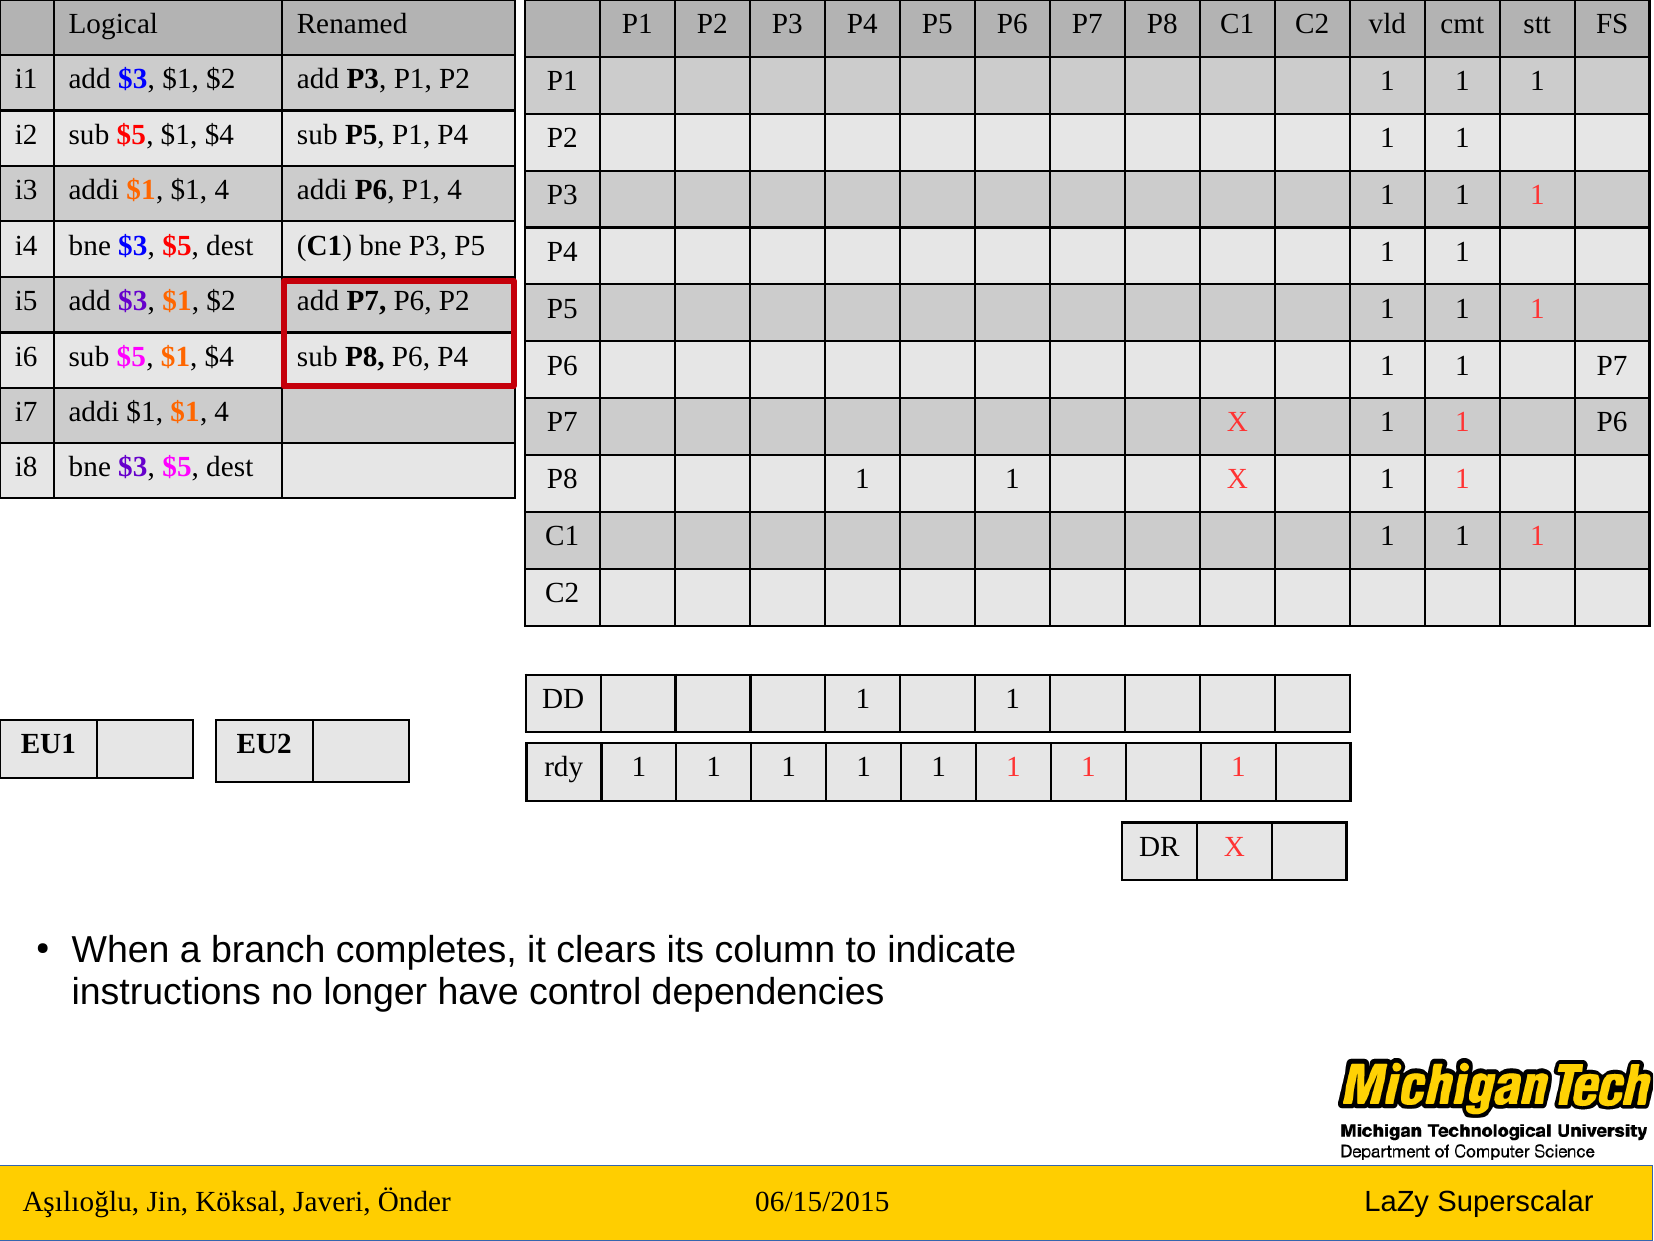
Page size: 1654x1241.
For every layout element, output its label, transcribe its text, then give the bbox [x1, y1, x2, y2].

table_cell [901, 229, 974, 283]
table_cell [901, 513, 974, 568]
table_cell [676, 513, 749, 568]
table_cell i6 [1, 334, 53, 387]
table_header FS [1576, 1, 1648, 56]
table_cell 1 [1501, 58, 1574, 113]
table_cell 1 [1426, 285, 1499, 340]
table_cell [1201, 342, 1274, 397]
table_cell [1276, 513, 1349, 568]
table_cell [601, 513, 674, 568]
table_cell [1051, 399, 1124, 454]
table_header C2 [1276, 1, 1349, 56]
table_cell [1351, 570, 1424, 625]
table_cell i4 [1, 222, 53, 276]
table_header Renamed [283, 1, 514, 54]
table_cell [1051, 58, 1124, 113]
table_cell [1051, 115, 1124, 170]
table_cell sub $5, $1, $4 [55, 334, 281, 387]
table_header [1201, 676, 1274, 731]
table_cell [976, 285, 1049, 340]
table_header 1 [752, 744, 825, 800]
table_cell [751, 229, 824, 283]
table_cell i8 [1, 444, 53, 497]
table_cell 1 [1426, 115, 1499, 170]
table_cell [676, 399, 749, 454]
table_header DR [1123, 824, 1196, 879]
table_cell [1126, 115, 1199, 170]
table_header 1 [1202, 744, 1275, 800]
table_header stt [1501, 1, 1574, 56]
table_header [677, 676, 749, 731]
text_box When a branch completes, it clears its column to indicate instructions no longer have control dependencies [21, 921, 1201, 1020]
table_header [1051, 676, 1124, 731]
table_cell sub $5, $1, $4 [55, 112, 281, 165]
table_cell i7 [1, 389, 53, 442]
table_cell [901, 456, 974, 511]
table_cell 1 [1426, 342, 1499, 397]
table_header EU2 [217, 721, 312, 781]
table_cell i2 [1, 112, 53, 165]
table_header [901, 676, 974, 731]
table_cell add P7, P6, P2 [287, 284, 511, 331]
table_cell [1576, 58, 1648, 113]
table_cell [1501, 399, 1574, 454]
table_cell i3 [1, 167, 53, 220]
table_cell [1501, 229, 1574, 283]
table_cell bne $3, $5, dest [55, 222, 281, 276]
table_cell P7 [526, 399, 599, 454]
picture [1338, 1058, 1654, 1160]
table_cell [976, 58, 1049, 113]
table_cell [601, 399, 674, 454]
table_header [526, 1, 599, 56]
table_header P8 [1126, 1, 1199, 56]
table_cell [601, 172, 674, 226]
table_header DD [527, 676, 600, 731]
table_header [752, 676, 824, 731]
table_header P1 [601, 1, 674, 56]
table_header C1 [1201, 1, 1274, 56]
table_cell C1 [526, 513, 599, 568]
table_cell [751, 115, 824, 170]
table_header [1126, 676, 1199, 731]
table_cell [1126, 285, 1199, 340]
table_cell [751, 285, 824, 340]
table_header X [1198, 824, 1271, 879]
table_cell [1276, 399, 1349, 454]
table_cell [1201, 172, 1274, 226]
table_cell [1576, 456, 1648, 511]
table_cell [601, 58, 674, 113]
table_header P3 [751, 1, 824, 56]
table_cell P6 [1576, 399, 1648, 454]
table_cell [751, 399, 824, 454]
table_cell [1126, 172, 1199, 226]
table_header P2 [676, 1, 749, 56]
table_cell [1276, 115, 1349, 170]
table_header 1 [902, 744, 975, 800]
table_cell [1051, 456, 1124, 511]
table_header [1, 1, 53, 54]
table_cell P8 [526, 456, 599, 511]
table_cell [1576, 115, 1648, 170]
table_header Logical [55, 1, 281, 54]
table_cell X [1201, 399, 1274, 454]
table_cell [1201, 58, 1274, 113]
table_cell [826, 570, 899, 625]
table_cell [676, 115, 749, 170]
table_cell P4 [526, 229, 599, 283]
table_header [1277, 744, 1349, 800]
table_cell [1126, 456, 1199, 511]
table_cell 1 [1351, 285, 1424, 340]
table_cell sub P8, P6, P4 [287, 334, 511, 383]
table_cell [1051, 513, 1124, 568]
table_cell [976, 570, 1049, 625]
table_cell [676, 229, 749, 283]
table_cell [1051, 172, 1124, 226]
table_cell [976, 513, 1049, 568]
table_cell [1126, 399, 1199, 454]
table_cell [826, 172, 899, 226]
table_cell [676, 58, 749, 113]
table_cell [1201, 570, 1274, 625]
table_cell [1501, 570, 1574, 625]
table_cell 1 [1351, 456, 1424, 511]
table_cell [751, 513, 824, 568]
table_cell [826, 229, 899, 283]
table_cell 1 [1426, 58, 1499, 113]
table_cell [976, 399, 1049, 454]
table_cell [1276, 58, 1349, 113]
table_cell C2 [526, 570, 599, 625]
table_header [602, 676, 674, 731]
table_cell 1 [1426, 172, 1499, 226]
table_cell [1126, 513, 1199, 568]
table_header rdy [528, 744, 600, 800]
table_cell [283, 444, 514, 497]
table_cell [976, 115, 1049, 170]
table_header [1273, 824, 1345, 879]
table_cell 1 [1351, 399, 1424, 454]
table_header P6 [976, 1, 1049, 56]
table_cell [1501, 342, 1574, 397]
table_cell [1276, 229, 1349, 283]
table_cell [1276, 570, 1349, 625]
table_header vld [1351, 1, 1424, 56]
table_header [314, 721, 408, 781]
table_cell [751, 172, 824, 226]
table_cell [751, 342, 824, 397]
table_cell [1051, 229, 1124, 283]
table_cell (C1) bne P3, P5 [283, 222, 514, 276]
table_cell 1 [1351, 513, 1424, 568]
table_cell [676, 285, 749, 340]
table_cell [1201, 229, 1274, 283]
table_cell [676, 456, 749, 511]
table_cell [1051, 342, 1124, 397]
table_cell [676, 570, 749, 625]
table_cell i1 [1, 56, 53, 109]
table_cell [901, 570, 974, 625]
table_cell [751, 570, 824, 625]
table_cell [1501, 115, 1574, 170]
table_cell [676, 342, 749, 397]
table_cell [751, 58, 824, 113]
table_cell [1576, 285, 1648, 340]
table_cell 1 [1351, 342, 1424, 397]
table_header 1 [677, 744, 750, 800]
table_cell i5 [1, 278, 53, 331]
table_cell [601, 570, 674, 625]
table_cell [1201, 115, 1274, 170]
table_cell addi P6, P1, 4 [283, 167, 514, 220]
table_cell [826, 399, 899, 454]
table_cell [1576, 172, 1648, 226]
table_cell [601, 456, 674, 511]
table_cell 1 [1351, 229, 1424, 283]
table_cell [1276, 285, 1349, 340]
table_header [98, 721, 192, 777]
table_cell [1276, 172, 1349, 226]
table_cell [601, 115, 674, 170]
table_header 1 [603, 744, 675, 800]
table_cell [901, 285, 974, 340]
table_cell [1426, 570, 1499, 625]
table_cell 1 [1351, 115, 1424, 170]
table_cell [826, 513, 899, 568]
table_cell [976, 229, 1049, 283]
table_cell P2 [526, 115, 599, 170]
table_cell [601, 342, 674, 397]
table_cell [1276, 456, 1349, 511]
table_cell [826, 58, 899, 113]
table_header 1 [827, 744, 900, 800]
table_cell [901, 172, 974, 226]
table_cell P1 [526, 58, 599, 113]
table_cell [1276, 342, 1349, 397]
table_cell add $3, $1, $2 [55, 56, 281, 109]
table_cell [901, 58, 974, 113]
table_cell 1 [1501, 285, 1574, 340]
table_cell X [1201, 456, 1274, 511]
table_cell [1051, 285, 1124, 340]
table_header P7 [1051, 1, 1124, 56]
table_cell 1 [976, 456, 1049, 511]
table_cell [1576, 513, 1648, 568]
table_cell 1 [1351, 172, 1424, 226]
table_header [1276, 676, 1349, 731]
table_cell addi $1, $1, 4 [55, 167, 281, 220]
table_cell [901, 342, 974, 397]
table_cell bne $3, $5, dest [55, 444, 281, 497]
table_cell [976, 342, 1049, 397]
table_cell P7 [1576, 342, 1648, 397]
table_cell [976, 172, 1049, 226]
table_cell 1 [1501, 513, 1574, 568]
table_cell P3 [526, 172, 599, 226]
table_cell 1 [1426, 399, 1499, 454]
table_cell sub P5, P1, P4 [283, 112, 514, 165]
table_header 1 [826, 676, 899, 731]
table_cell [1576, 570, 1648, 625]
table_cell [1576, 229, 1648, 283]
table_cell 1 [1351, 58, 1424, 113]
table_cell 1 [826, 456, 899, 511]
table_header P4 [826, 1, 899, 56]
table_cell 1 [1426, 513, 1499, 568]
table_header EU1 [1, 721, 96, 777]
table_cell add P3, P1, P2 [283, 56, 514, 109]
table_cell addi $1, $1, 4 [55, 389, 281, 442]
table_cell 1 [1426, 456, 1499, 511]
table_cell [1501, 456, 1574, 511]
table_cell add $3, $1, $2 [55, 278, 281, 331]
table_cell 1 [1426, 229, 1499, 283]
table_cell 1 [1501, 172, 1574, 226]
table_cell [751, 456, 824, 511]
table_header 1 [1052, 744, 1125, 800]
table_cell P6 [526, 342, 599, 397]
table_cell [1126, 229, 1199, 283]
table_cell [826, 115, 899, 170]
table_header [1127, 744, 1200, 800]
table_header 1 [976, 676, 1049, 731]
table_header P5 [901, 1, 974, 56]
table_cell [601, 285, 674, 340]
table_header 1 [977, 744, 1050, 800]
table_cell [901, 115, 974, 170]
table_cell P5 [526, 285, 599, 340]
table_cell [1201, 513, 1274, 568]
table_cell [1126, 342, 1199, 397]
table_cell [601, 229, 674, 283]
table_cell [1201, 285, 1274, 340]
table_cell [1126, 58, 1199, 113]
table_cell [1051, 570, 1124, 625]
table_cell [676, 172, 749, 226]
table_cell [901, 399, 974, 454]
table_header cmt [1426, 1, 1499, 56]
table_cell [826, 342, 899, 397]
table_cell [283, 389, 514, 442]
table_cell [826, 285, 899, 340]
table_cell [1126, 570, 1199, 625]
